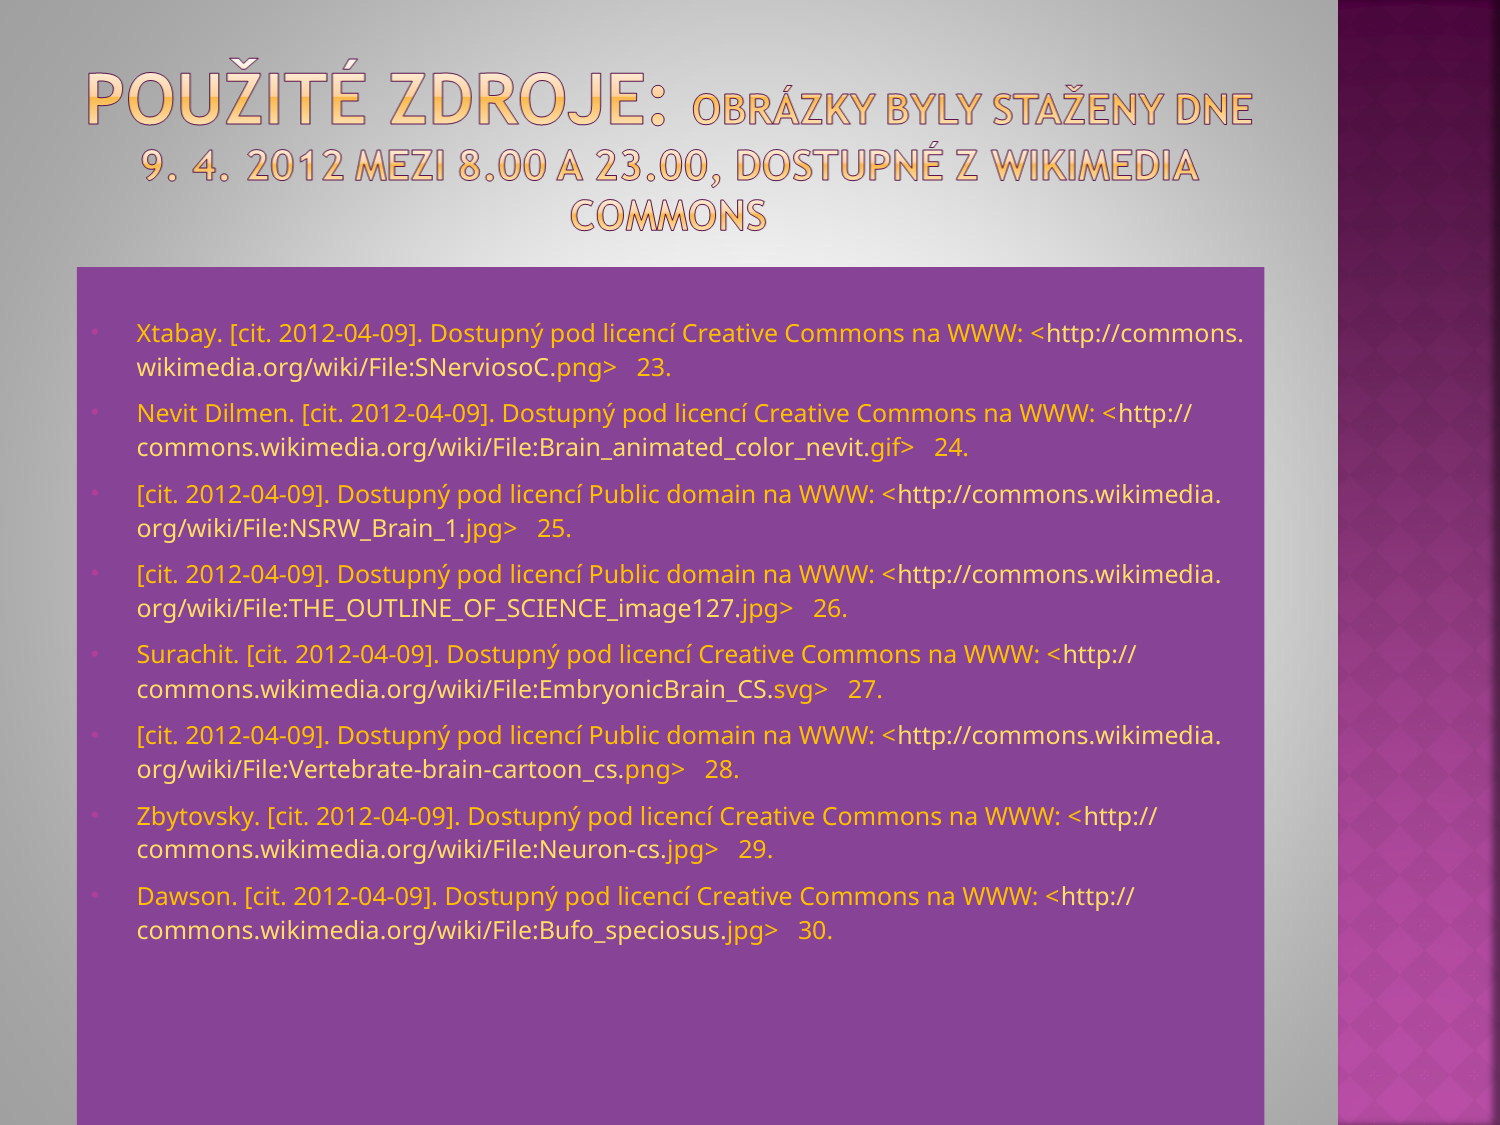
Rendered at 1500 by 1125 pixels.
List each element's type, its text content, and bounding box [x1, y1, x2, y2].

list Xtabay. [cit. 2012-04-09]. Dostupný pod licencí Creative Commons na WWW: <http://commons.wikimedia.org/wiki/File:SNerviosoC.png> 23. Nevit Dilmen. [cit. 2012-04-09]. Dostupný pod licencí Creative Commons na WWW: <http://commons.wikimedia.org/wiki/File:Brain_animated_color_nevit.gif> 24. [cit. 2012-04-09]. Dostupný pod licencí Public domain na WWW: <http://commons.wikimedia.org/wiki/File:NSRW_Brain_1.jpg> 25. [cit. 2012-04-09]. Dostupný pod licencí Public domain na WWW: <http://commons.wikimedia.org/wiki/File:THE_OUTLINE_OF_SCIENCE_image127.jpg> 26. Surachit. [cit. 2012-04-09]. Dostupný pod licencí Creative Commons na WWW: <http://commons.wikimedia.org/wiki/File:EmbryonicBrain_CS.svg> 27. [cit. 2012-04-09]. Dostupný pod licencí Public domain na WWW: <http://commons.wikimedia.org/wiki/File:Vertebrate-brain-cartoon_cs.png> 28. Zbytovsky. [cit. 2012-04-09]. Dostupný pod licencí Creative Commons na WWW: <http://commons.wikimedia.org/wiki/File:Neuron-cs.jpg> 29. Dawson. [cit. 2012-04-09]. Dostupný pod licencí Creative Commons na WWW: <http://commons.wikimedia.org/wiki/File:Bufo_speciosus.jpg> 30. [76, 267, 1265, 1125]
text_box [41, 34, 1291, 265]
picture [0, 0, 1500, 1125]
